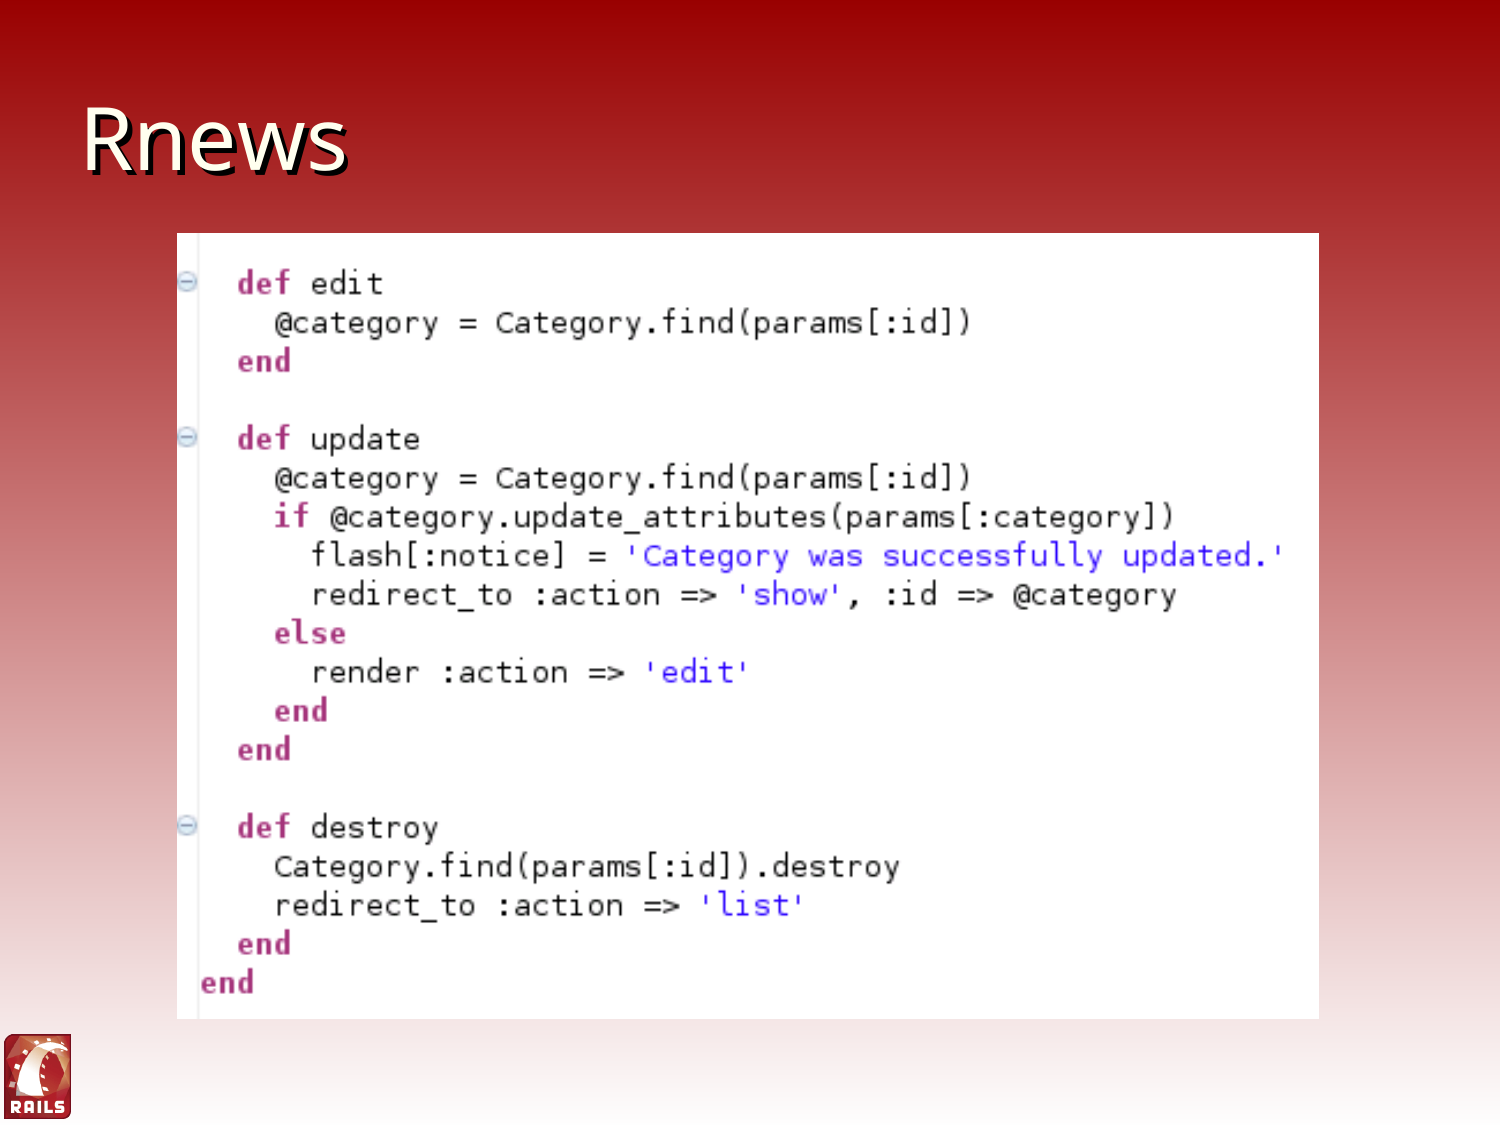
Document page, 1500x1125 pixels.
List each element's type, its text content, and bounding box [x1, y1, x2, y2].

picture [177, 233, 1319, 1019]
title Rnews [64, 43, 1317, 232]
picture [4, 1034, 71, 1119]
